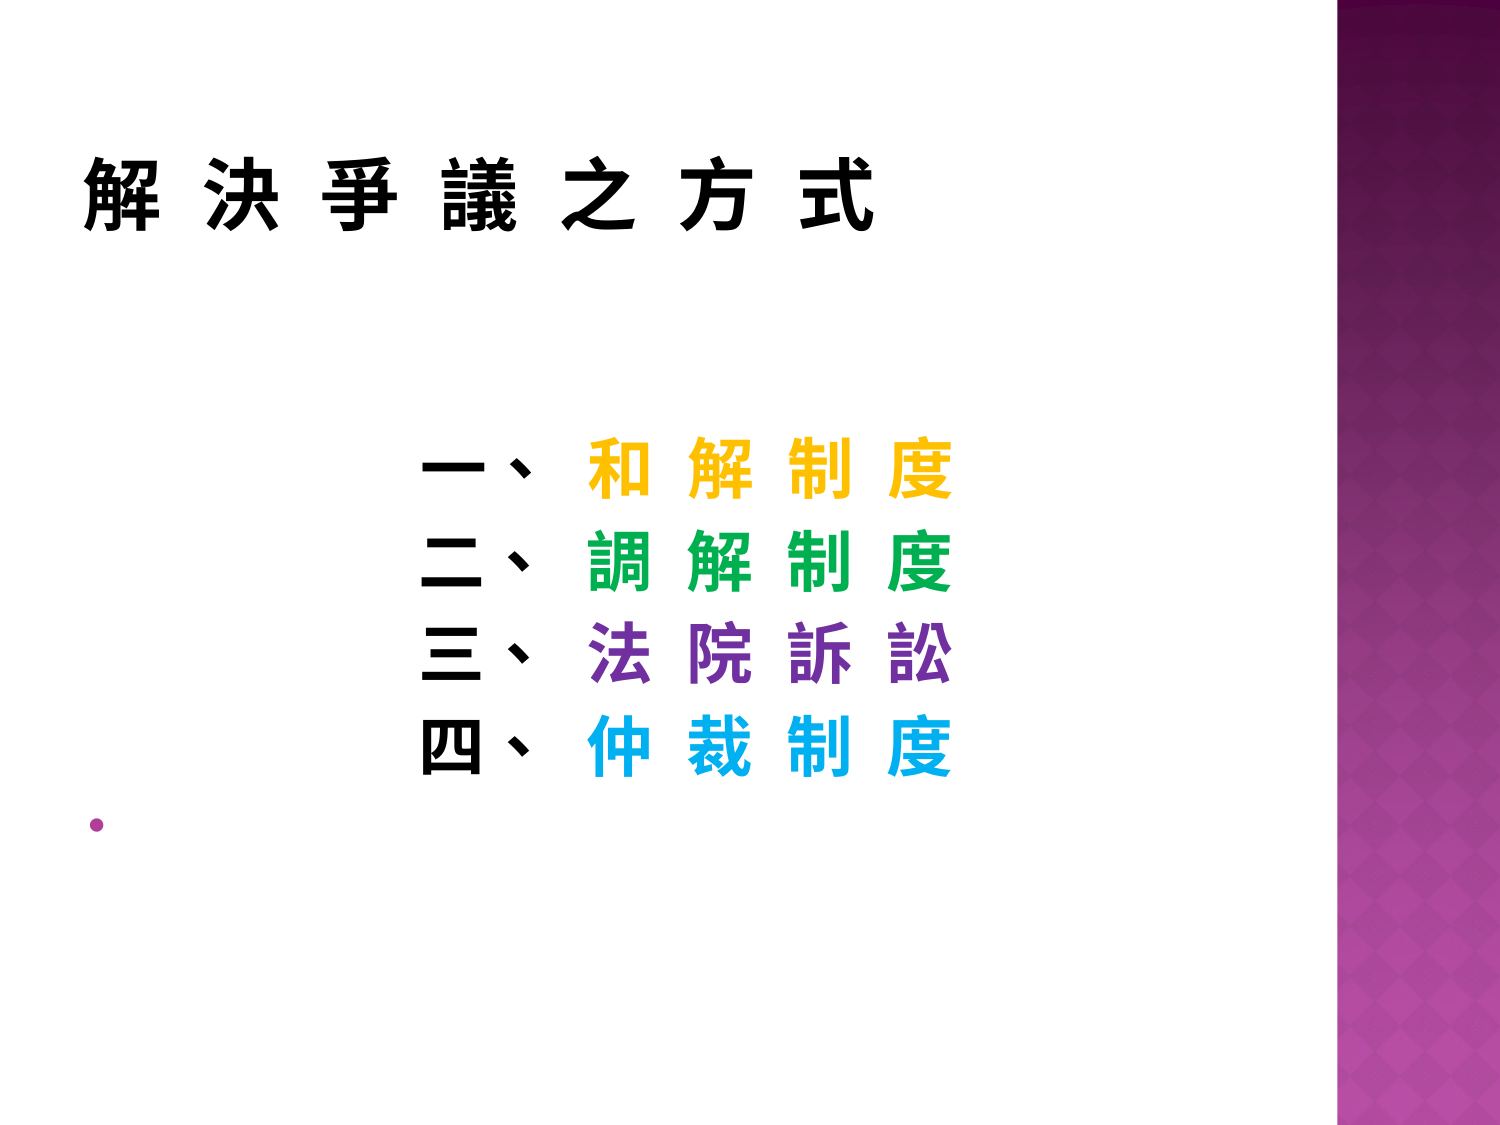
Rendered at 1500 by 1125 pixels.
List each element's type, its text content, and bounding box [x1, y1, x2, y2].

title 解 決 爭 議 之 方 式 [75, 52, 1263, 240]
list 一、 和 解 制 度 二、 調 解 制 度 三、 法 院 訴 訟 四、 仲 裁 制 度 [75, 264, 1263, 1060]
